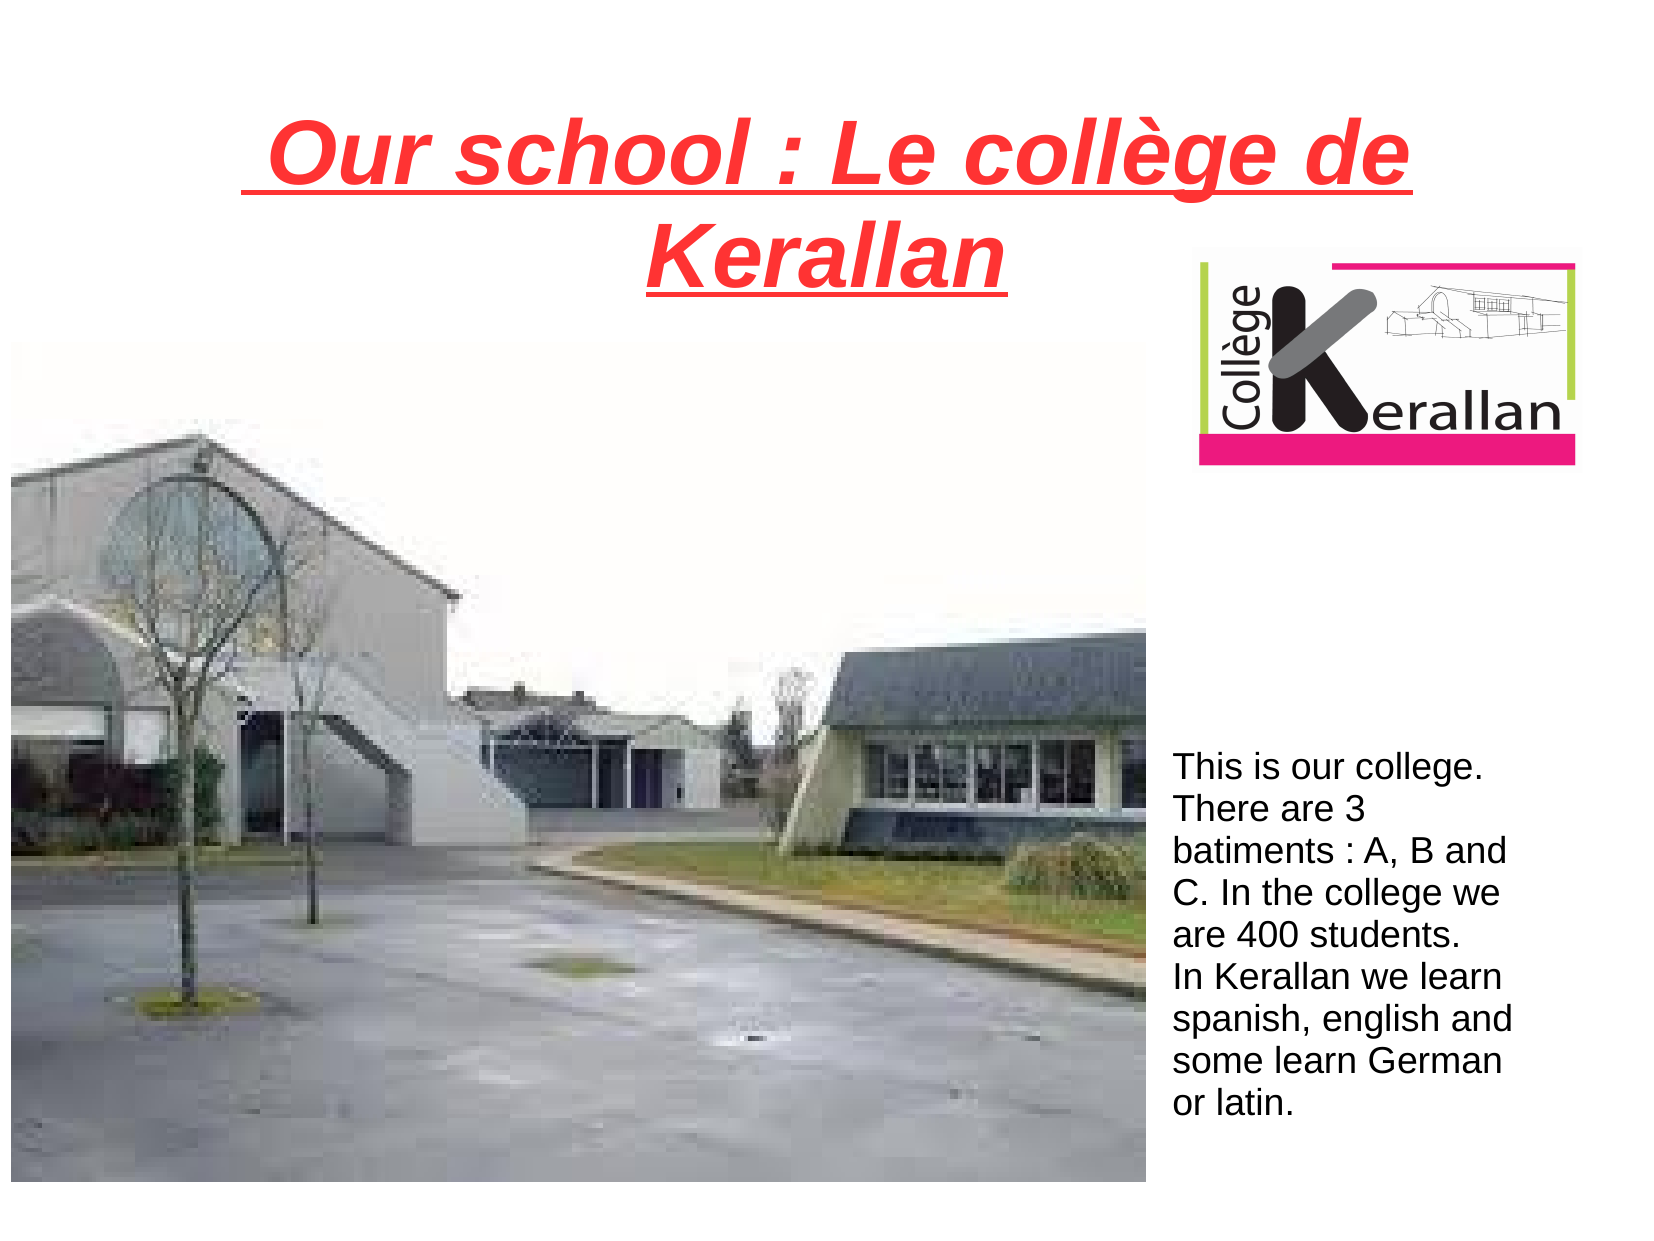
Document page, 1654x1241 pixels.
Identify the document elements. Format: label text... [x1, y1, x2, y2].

picture [11, 342, 1146, 1182]
picture [1192, 247, 1583, 473]
title Our school : Le collège de Kerallan [82, 0, 1571, 307]
text_box This is our college. There are 3 batiments : A, B and C. In the college we are 400 students. In Kerallan we learn spanish, english and some learn German or latin. [1157, 738, 1548, 1132]
